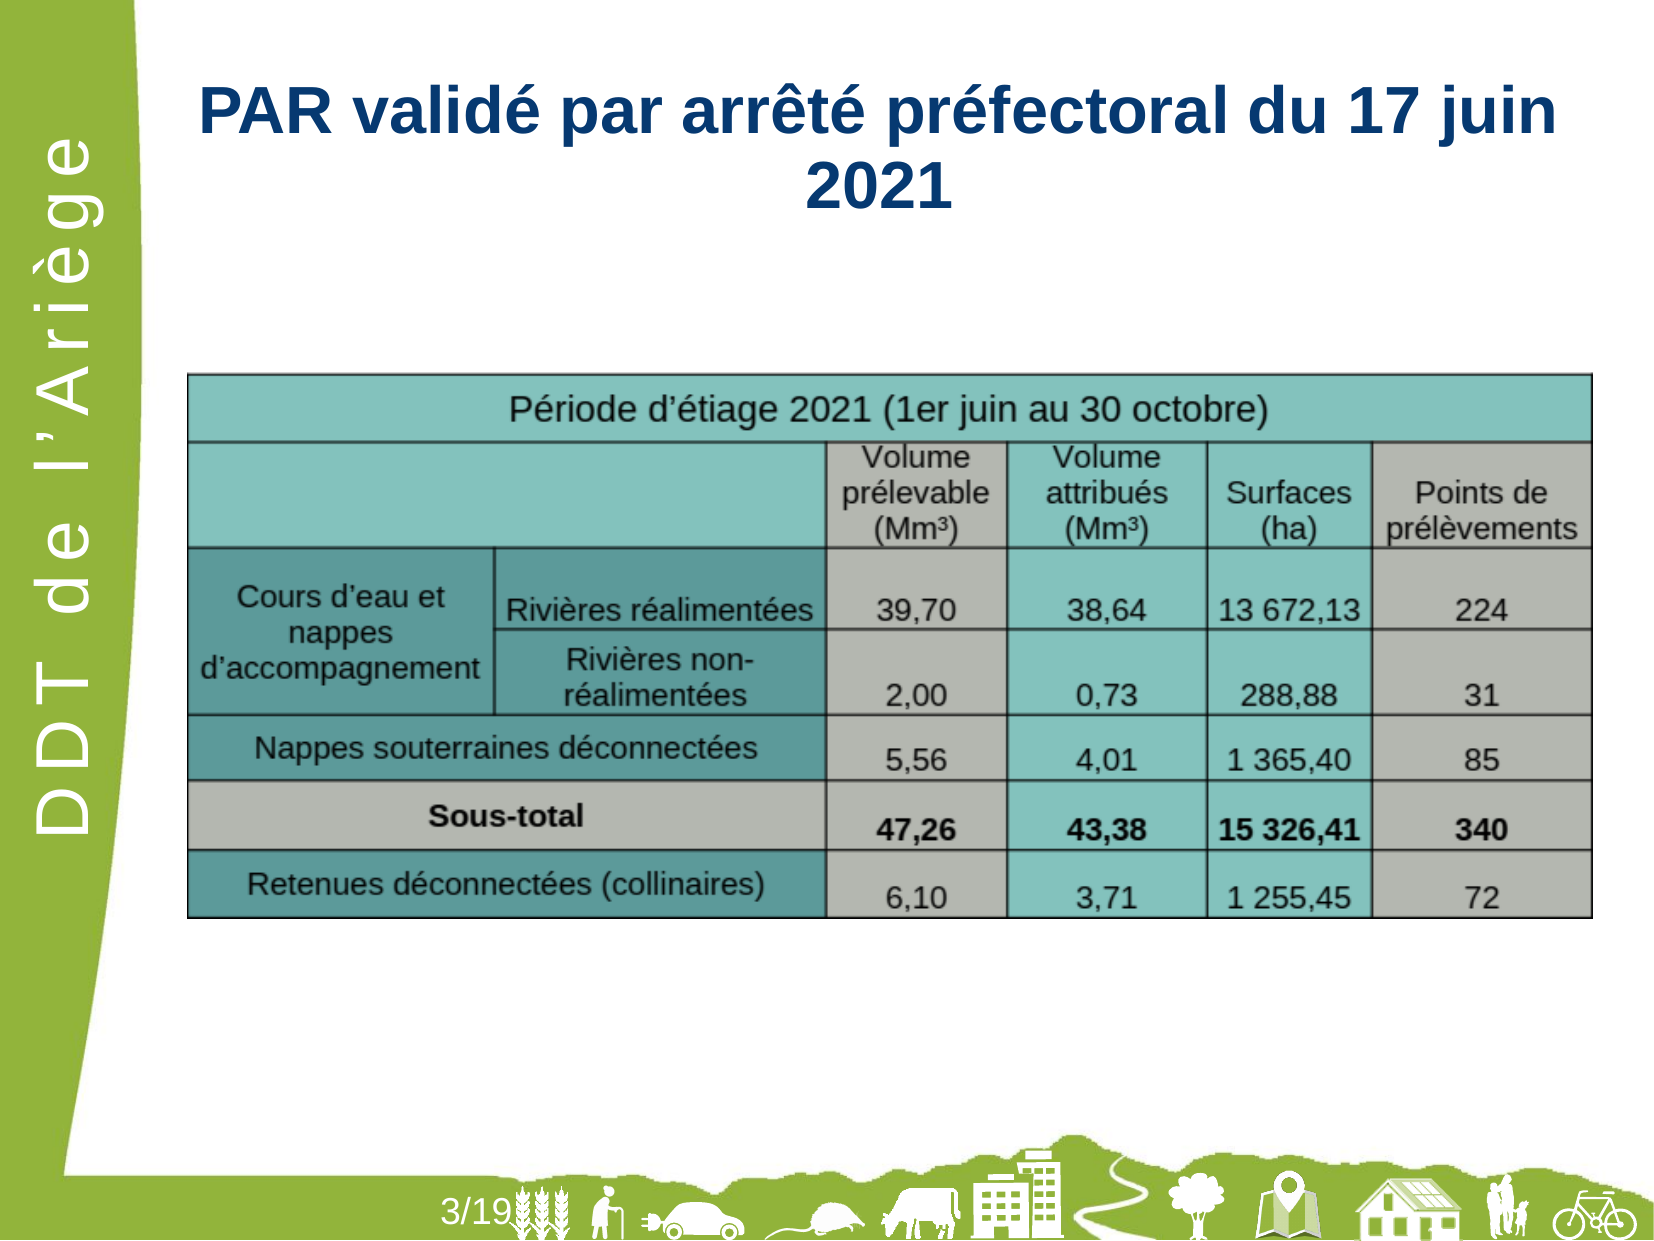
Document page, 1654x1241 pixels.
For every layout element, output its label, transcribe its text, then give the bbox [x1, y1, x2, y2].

picture [670, 1229, 678, 1236]
picture [0, 0, 1654, 1241]
picture [1556, 1212, 1582, 1237]
title PAR validé par arrêté préfectoral du 17 juin 2021 [141, 44, 1617, 252]
picture [1608, 1212, 1633, 1237]
picture [1602, 1203, 1612, 1222]
picture [726, 1229, 733, 1237]
picture [1608, 1214, 1617, 1223]
picture [678, 1233, 725, 1240]
picture [1575, 1207, 1612, 1240]
picture [1579, 1200, 1607, 1217]
